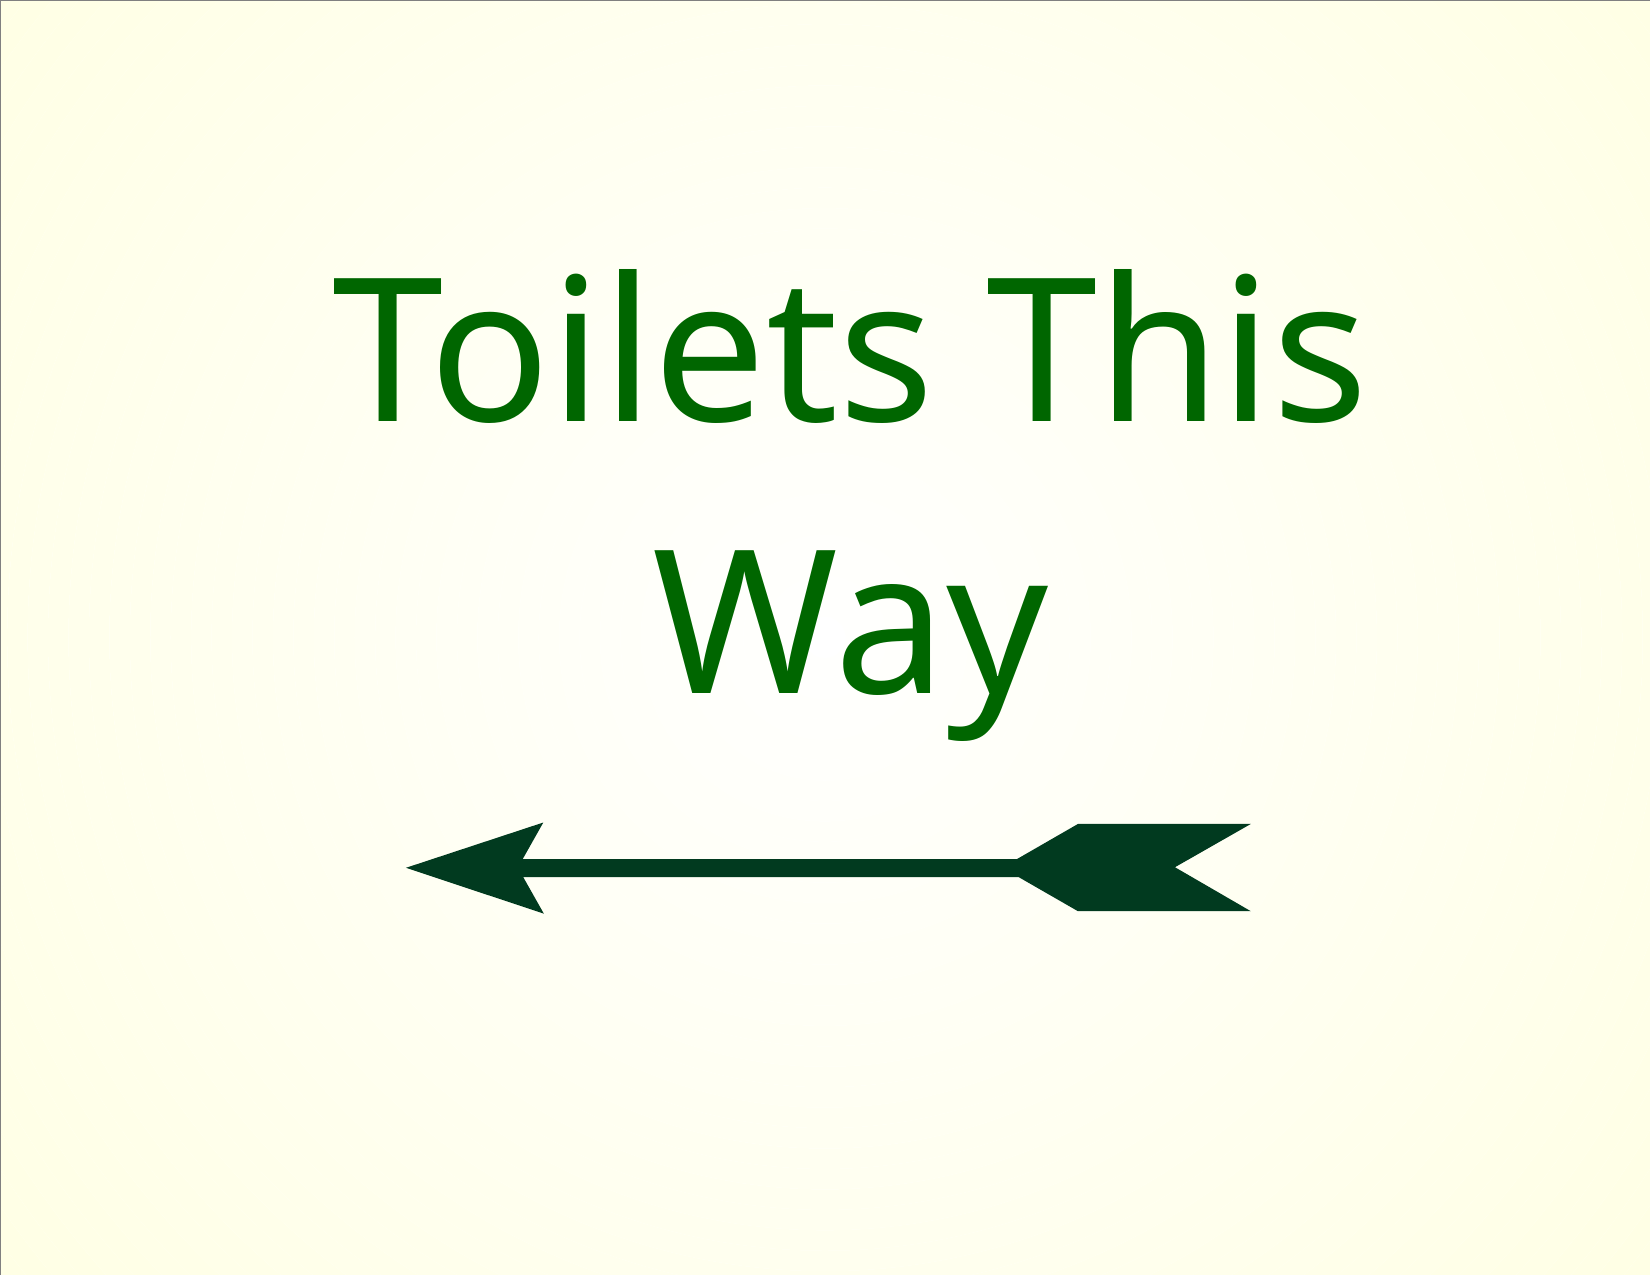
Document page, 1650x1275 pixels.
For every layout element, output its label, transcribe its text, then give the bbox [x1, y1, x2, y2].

text_box [0, 0, 1650, 1275]
picture [389, 814, 1268, 922]
text_box Toilets This Way [283, 295, 1418, 664]
